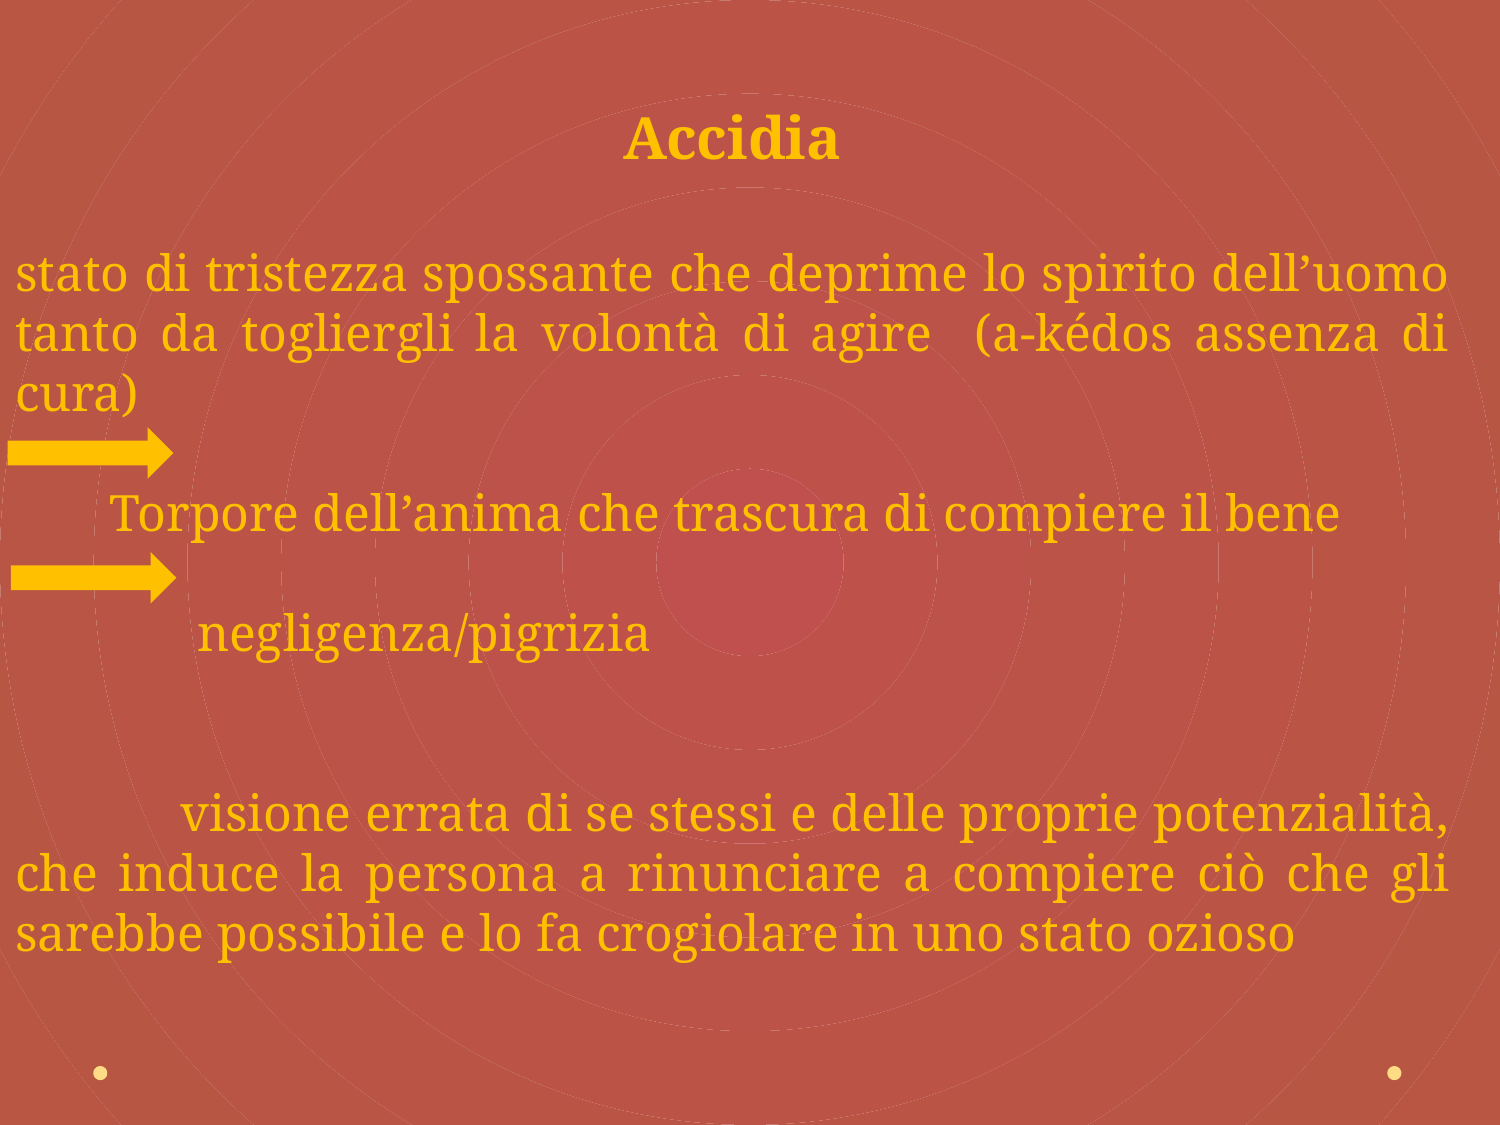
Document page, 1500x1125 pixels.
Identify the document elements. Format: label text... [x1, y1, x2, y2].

text_box Accidia stato di tristezza spossante che deprime lo spirito dell’uomo tanto da togliergli la volontà di agire (a-kédos assenza di cura) Torpore dell’anima che trascura di compiere il bene negligenza/pigrizia visione errata di se stessi e delle proprie potenzialità, che induce la persona a rinunciare a compiere ciò che gli sarebbe possibile e lo fa crogiolare in uno stato ozioso [0, 93, 1500, 917]
text_box [9, 432, 171, 474]
text_box [12, 557, 174, 599]
